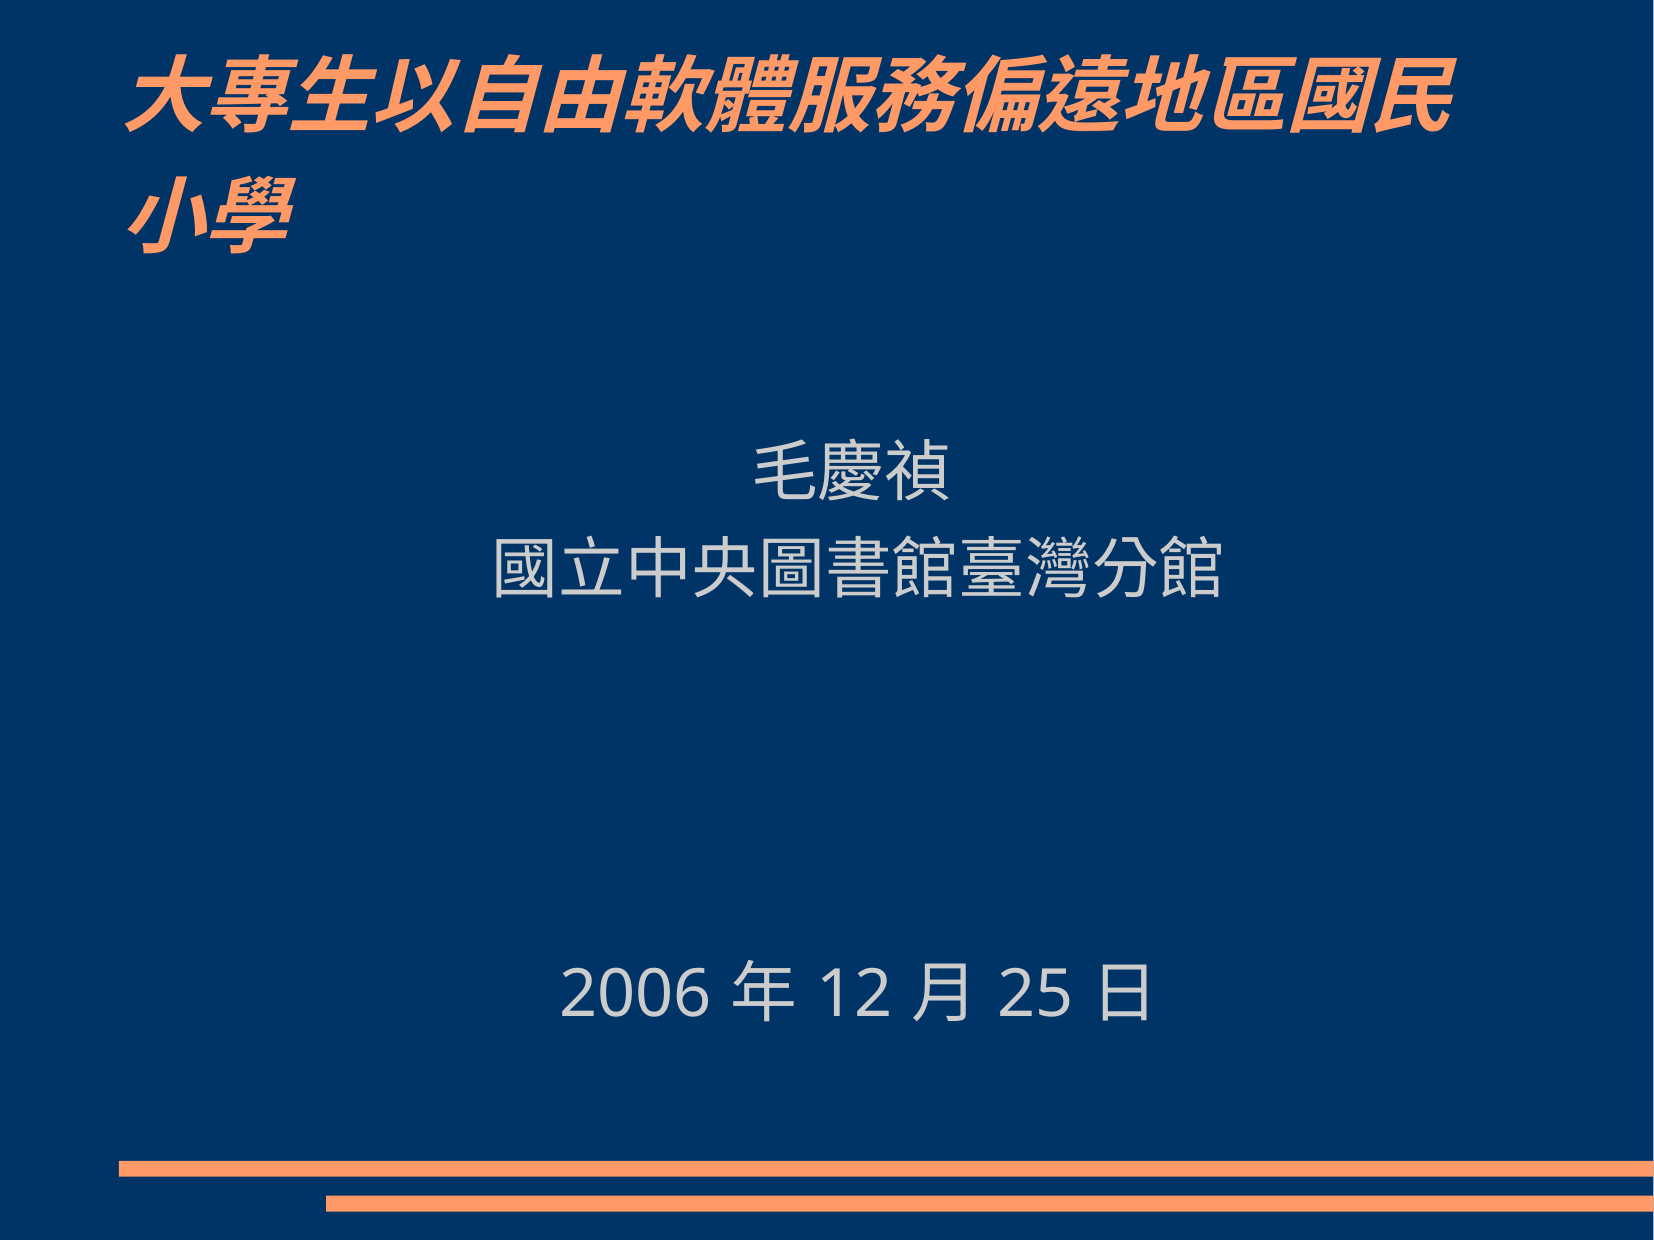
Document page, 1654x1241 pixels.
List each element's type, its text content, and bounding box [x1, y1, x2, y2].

subtitle 毛慶禎 國立中央圖書館臺灣分館 2006年12月25日 [121, 322, 1561, 1132]
title 大專生以自由軟體服務偏遠地區國民小學 [121, 46, 1534, 254]
